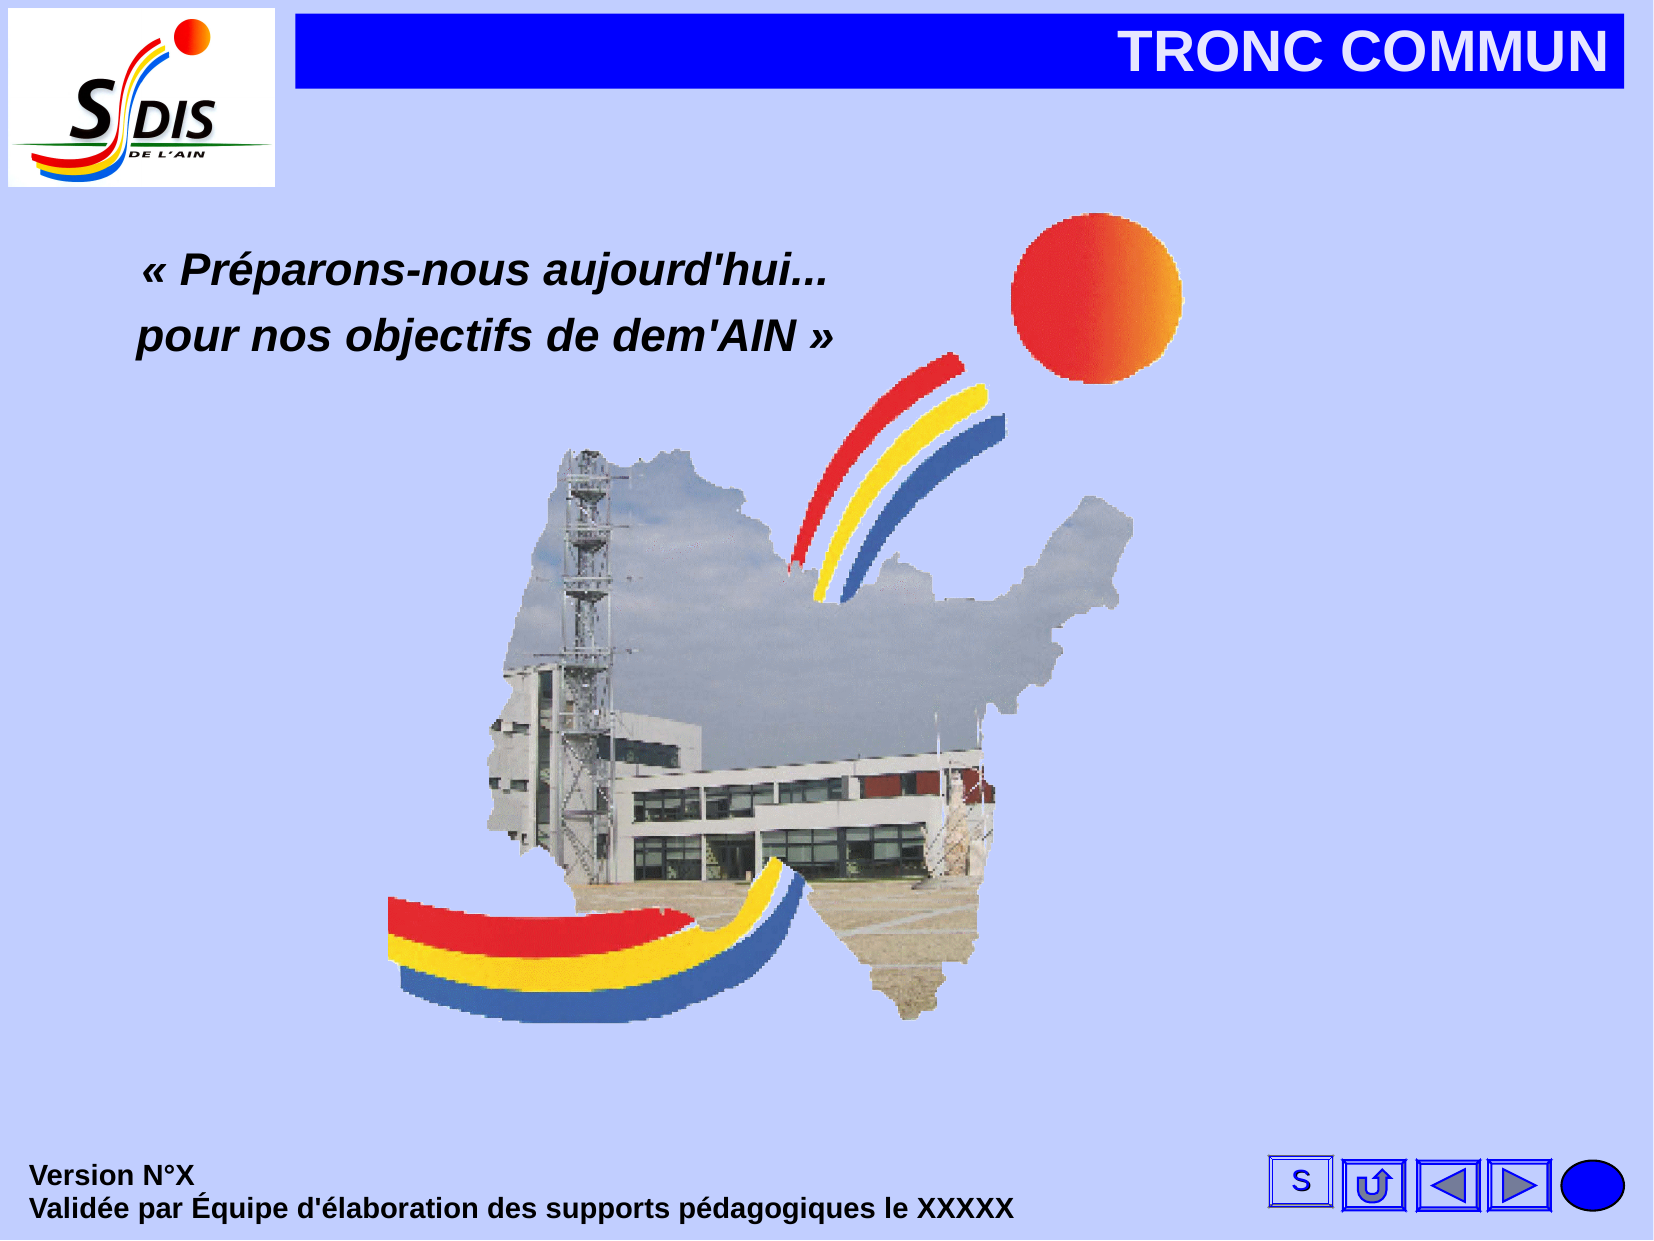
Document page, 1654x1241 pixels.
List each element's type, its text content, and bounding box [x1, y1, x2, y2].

text_box Version N°X Validée par Équipe d'élaboration des supports pédagogiques le XXXXX [13, 1151, 388, 1233]
text_box [1561, 1160, 1625, 1211]
text_box TRONC COMMUN [1266, 13, 1625, 89]
list « Préparons-nous aujourd'hui... pour nos objectifs de dem'AIN » [59, 236, 857, 511]
text_box TRONC COMMUN [295, 13, 388, 89]
picture [388, 0, 1266, 1241]
picture [8, 8, 275, 187]
